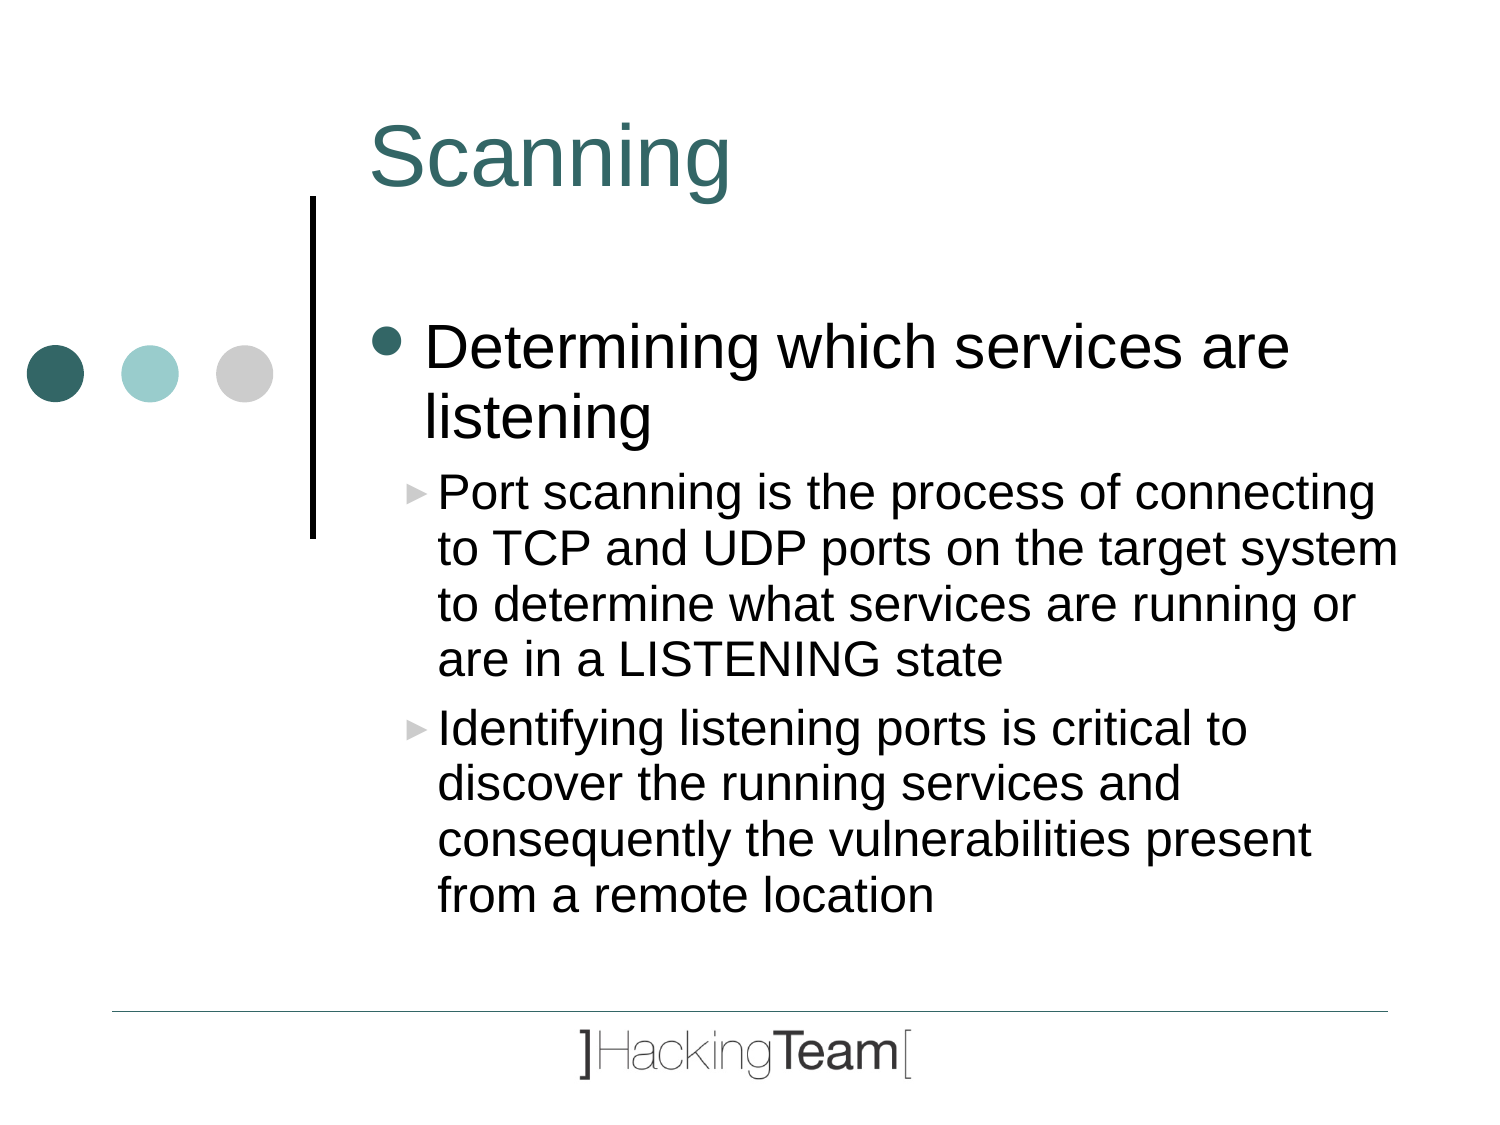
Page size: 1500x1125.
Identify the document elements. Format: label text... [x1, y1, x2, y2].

list Determining which services are listening Port scanning is the process of connecting to TCP and UDP ports on the target system to determine what services are running or are in a LISTENING state Identifying listening ports is critical to discover the running services and consequently the vulnerabilities present from a remote location [249, 312, 1401, 1041]
title Scanning [249, 38, 1401, 275]
picture [574, 1041, 916, 1084]
